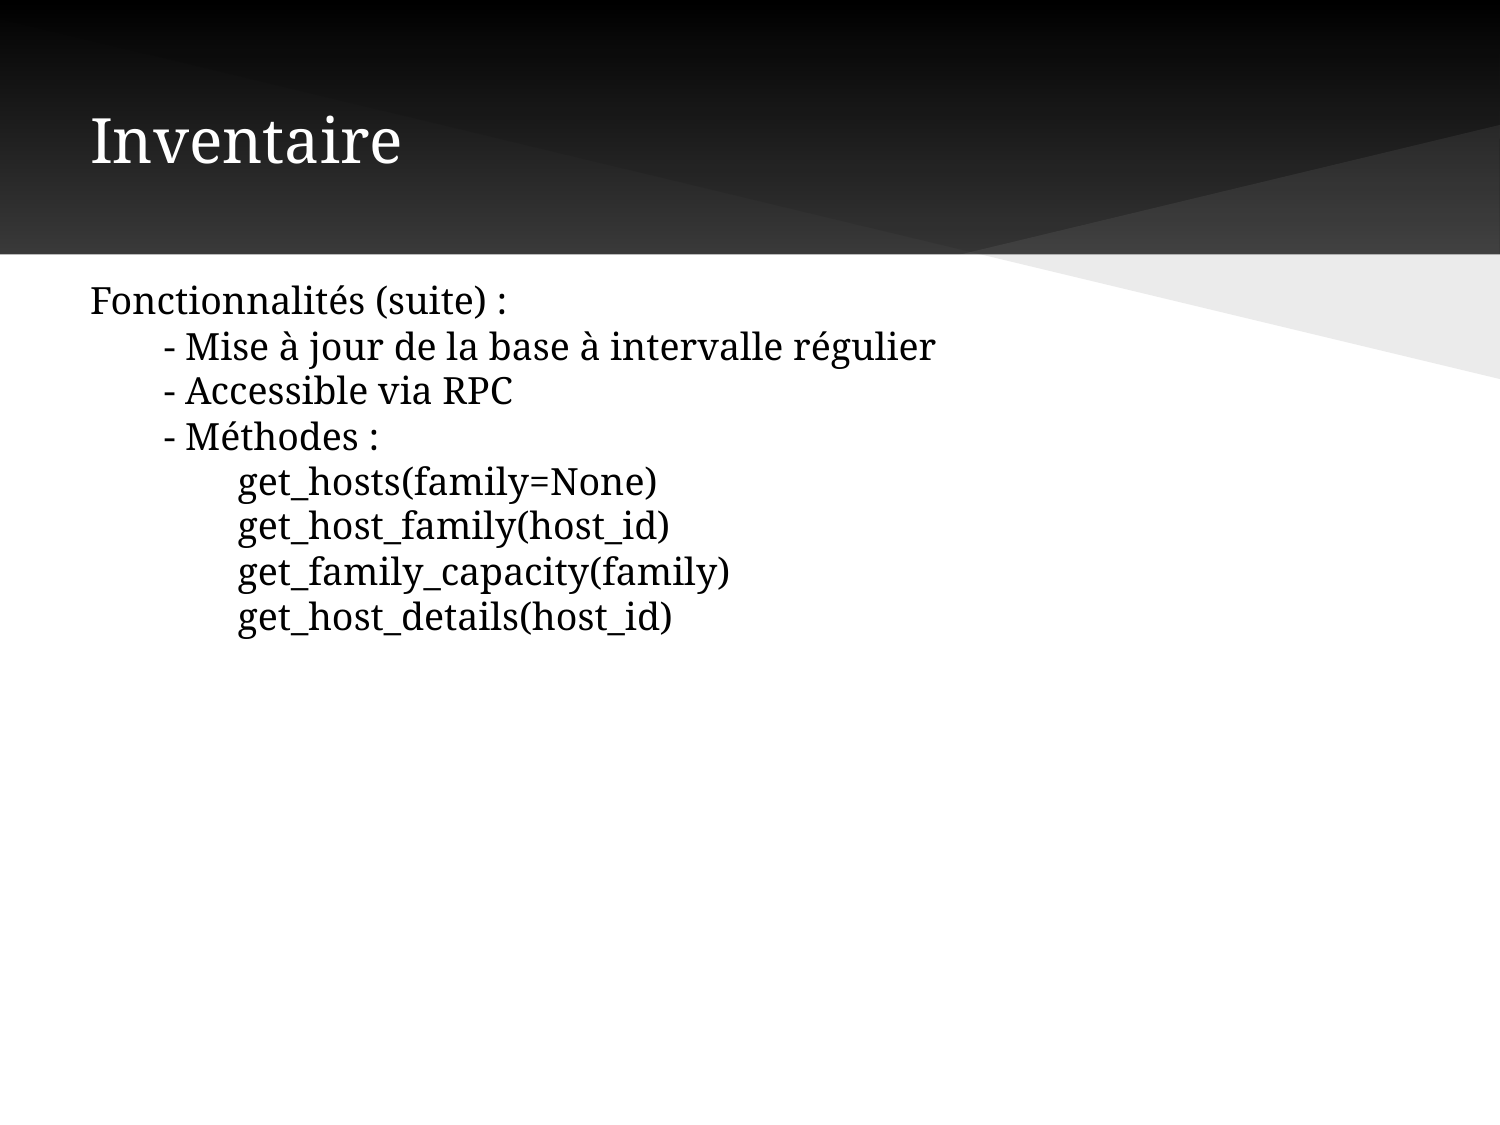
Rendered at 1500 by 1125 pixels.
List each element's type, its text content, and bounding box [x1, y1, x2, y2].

list Fonctionnalités (suite) : - Mise à jour de la base à intervalle régulier - Accessible via RPC - Méthodes : get_hosts(family=None) get_host_family(host_id) get_family_capacity(family) get_host_details(host_id) [75, 262, 1425, 1078]
title Inventaire [75, 45, 1425, 233]
